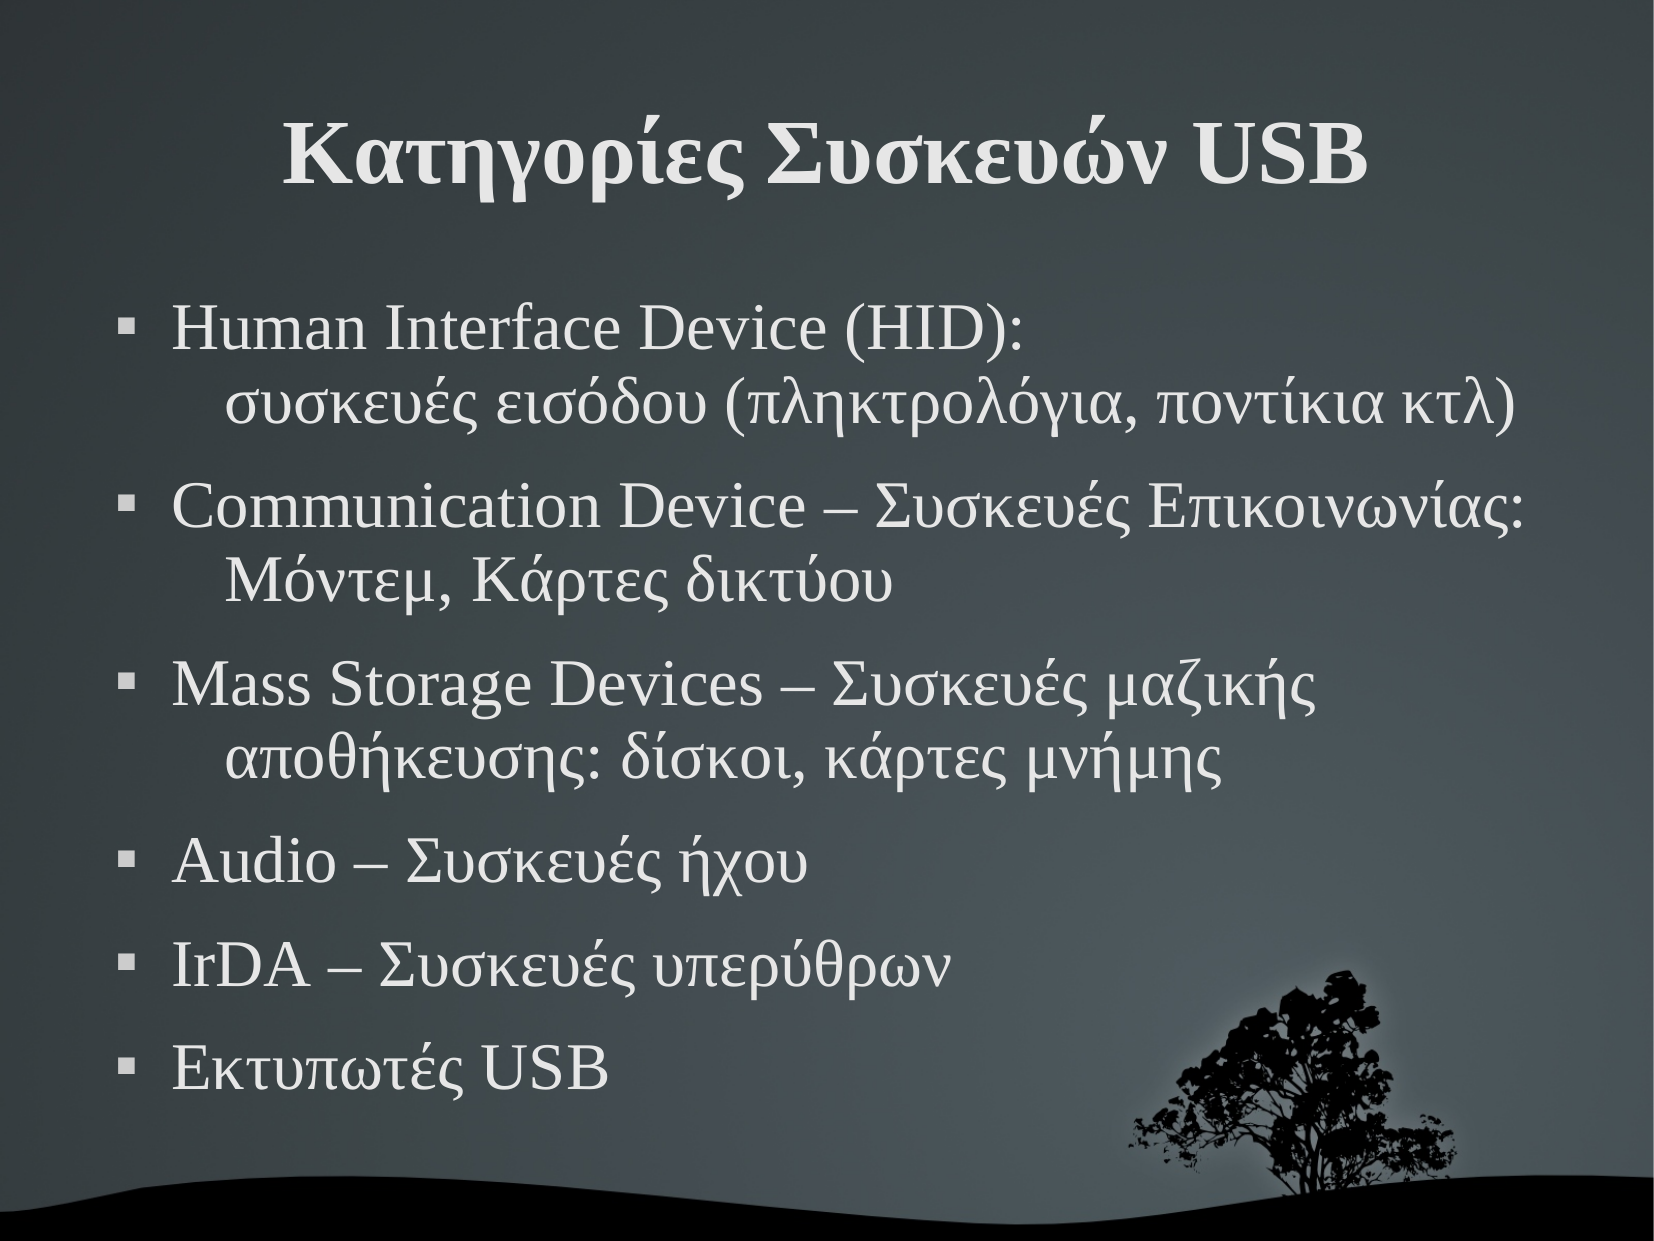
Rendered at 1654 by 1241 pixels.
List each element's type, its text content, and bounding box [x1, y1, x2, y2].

title Κατηγορίες Συσκευών USB [82, 49, 1571, 257]
picture [0, 0, 1654, 1241]
list Human Interface Device (HID): συσκευές εισόδου (πληκτρολόγια, ποντίκια κτλ) Communication Device – Συσκευές Επικοινωνίας: Μόντεμ, Κάρτες δικτύου Mass Storage Devices – Συσκευές μαζικής αποθήκευσης: δίσκοι, κάρτες μνήμης Audio – Συσκευές ήχου IrDA – Συσκευές υπερύθρων Εκτυπωτές USB [82, 290, 1571, 1165]
